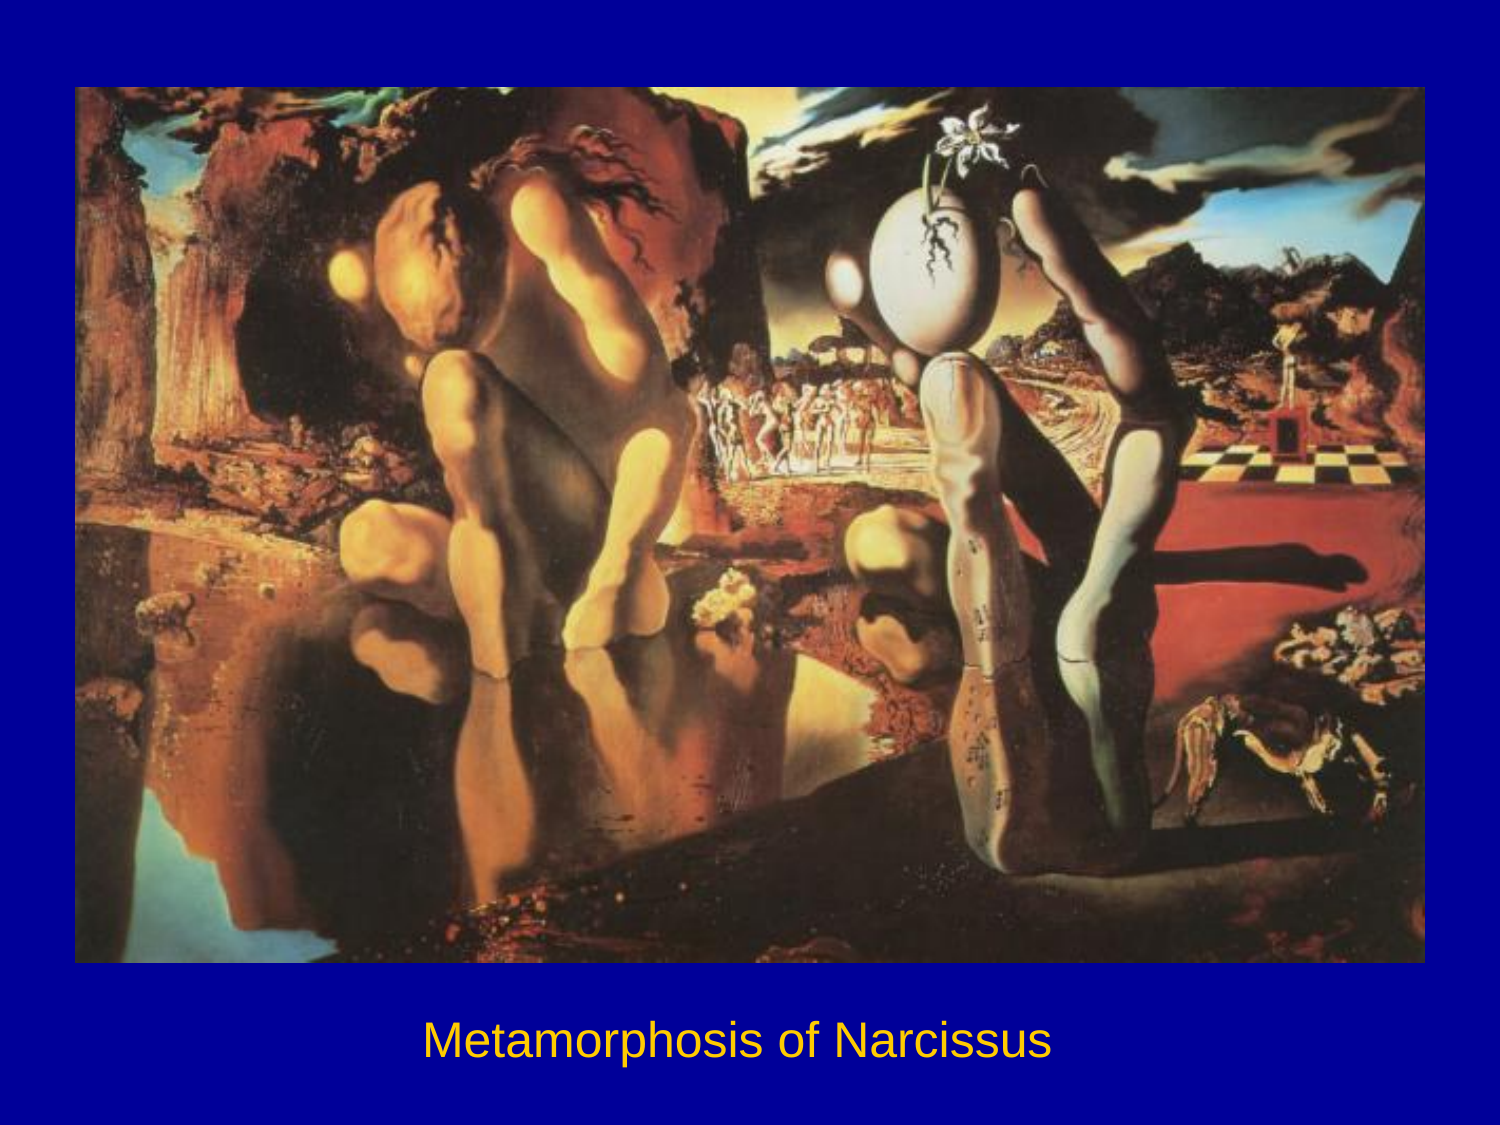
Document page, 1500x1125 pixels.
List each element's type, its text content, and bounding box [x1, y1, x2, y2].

picture [75, 87, 1425, 963]
text_box Metamorphosis of Narcissus [62, 999, 1413, 1075]
